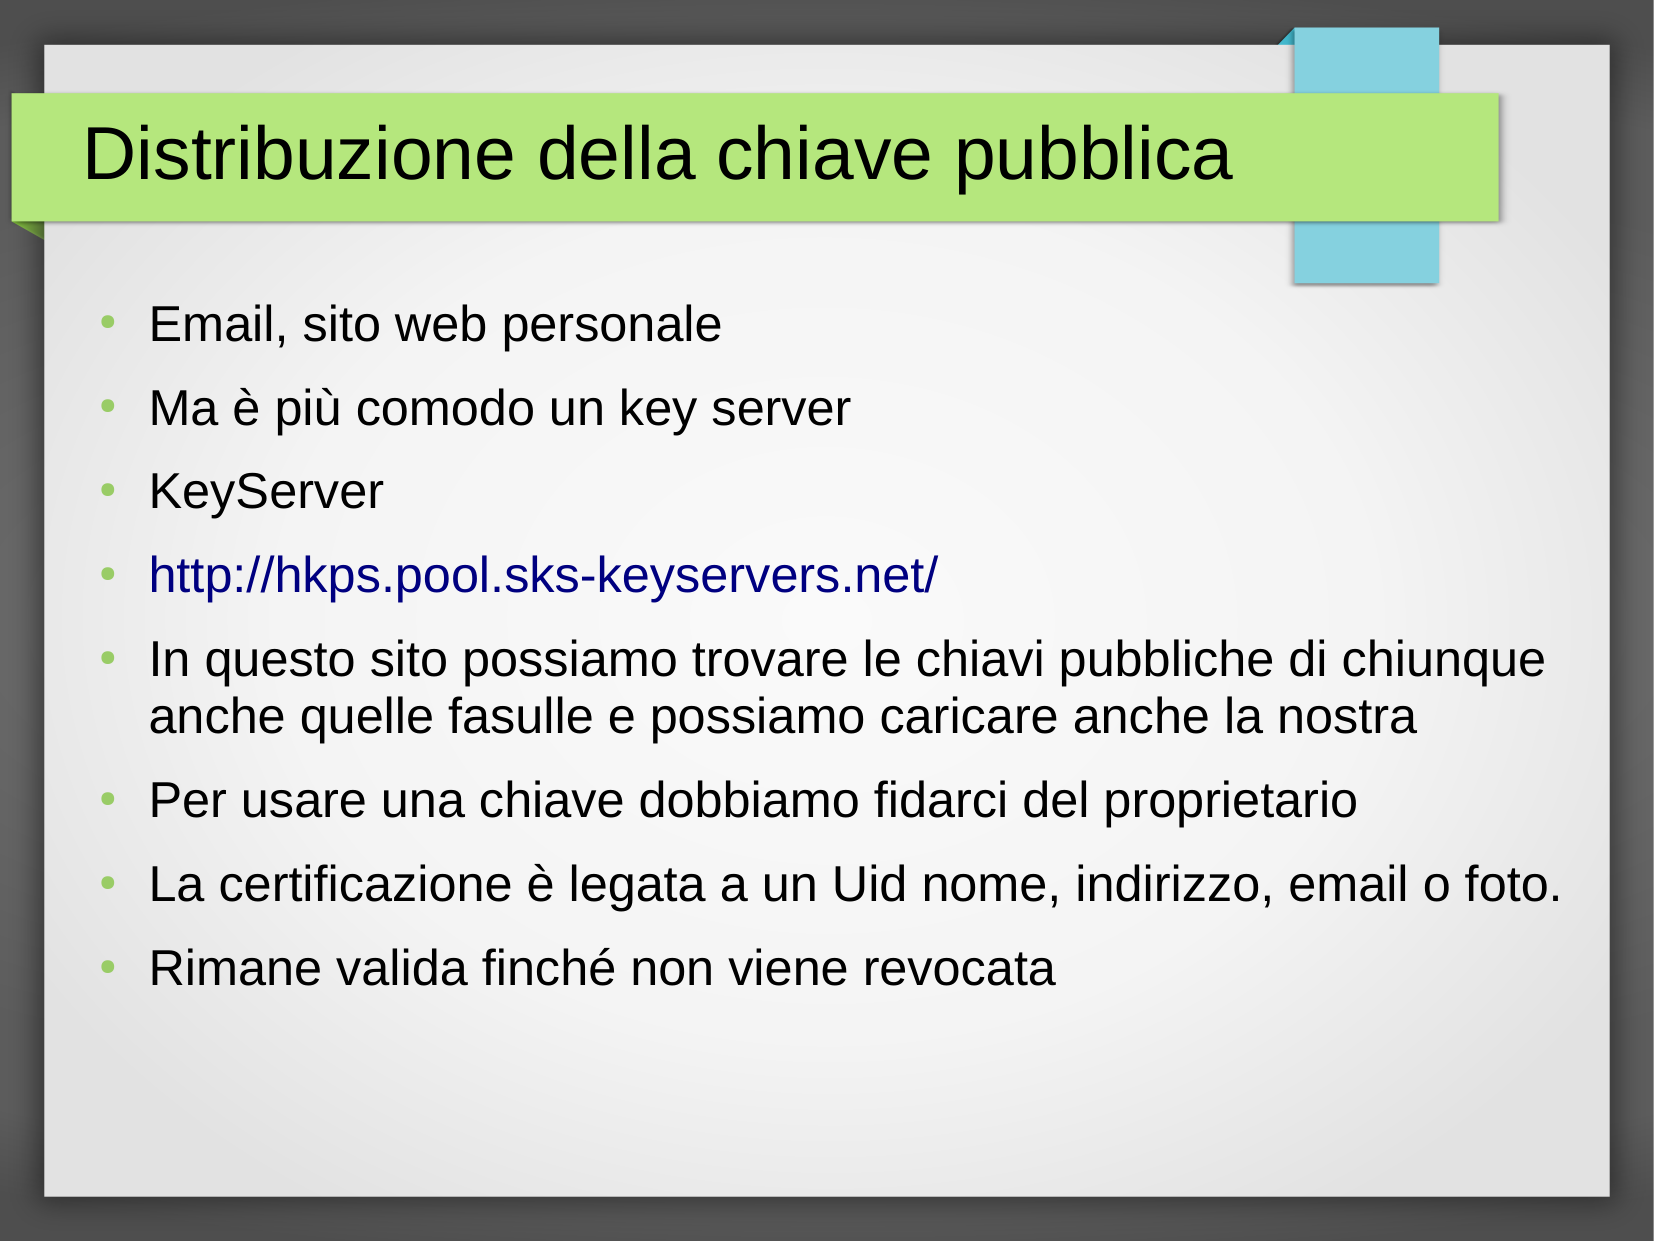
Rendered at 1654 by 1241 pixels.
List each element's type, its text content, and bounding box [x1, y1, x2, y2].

list Email, sito web personale Ma è più comodo un key server KeyServer http://hkps.pool.sks-keyservers.net/ In questo sito possiamo trovare le chiavi pubbliche di chiunque anche quelle fasulle e possiamo caricare anche la nostra Per usare una chiave dobbiamo fidarci del proprietario La certificazione è legata a un Uid nome, indirizzo, email o foto. Rimane valida finché non viene revocata [82, 295, 1571, 1015]
picture [0, 0, 1654, 1241]
title Distribuzione della chiave pubblica [82, 94, 1264, 213]
